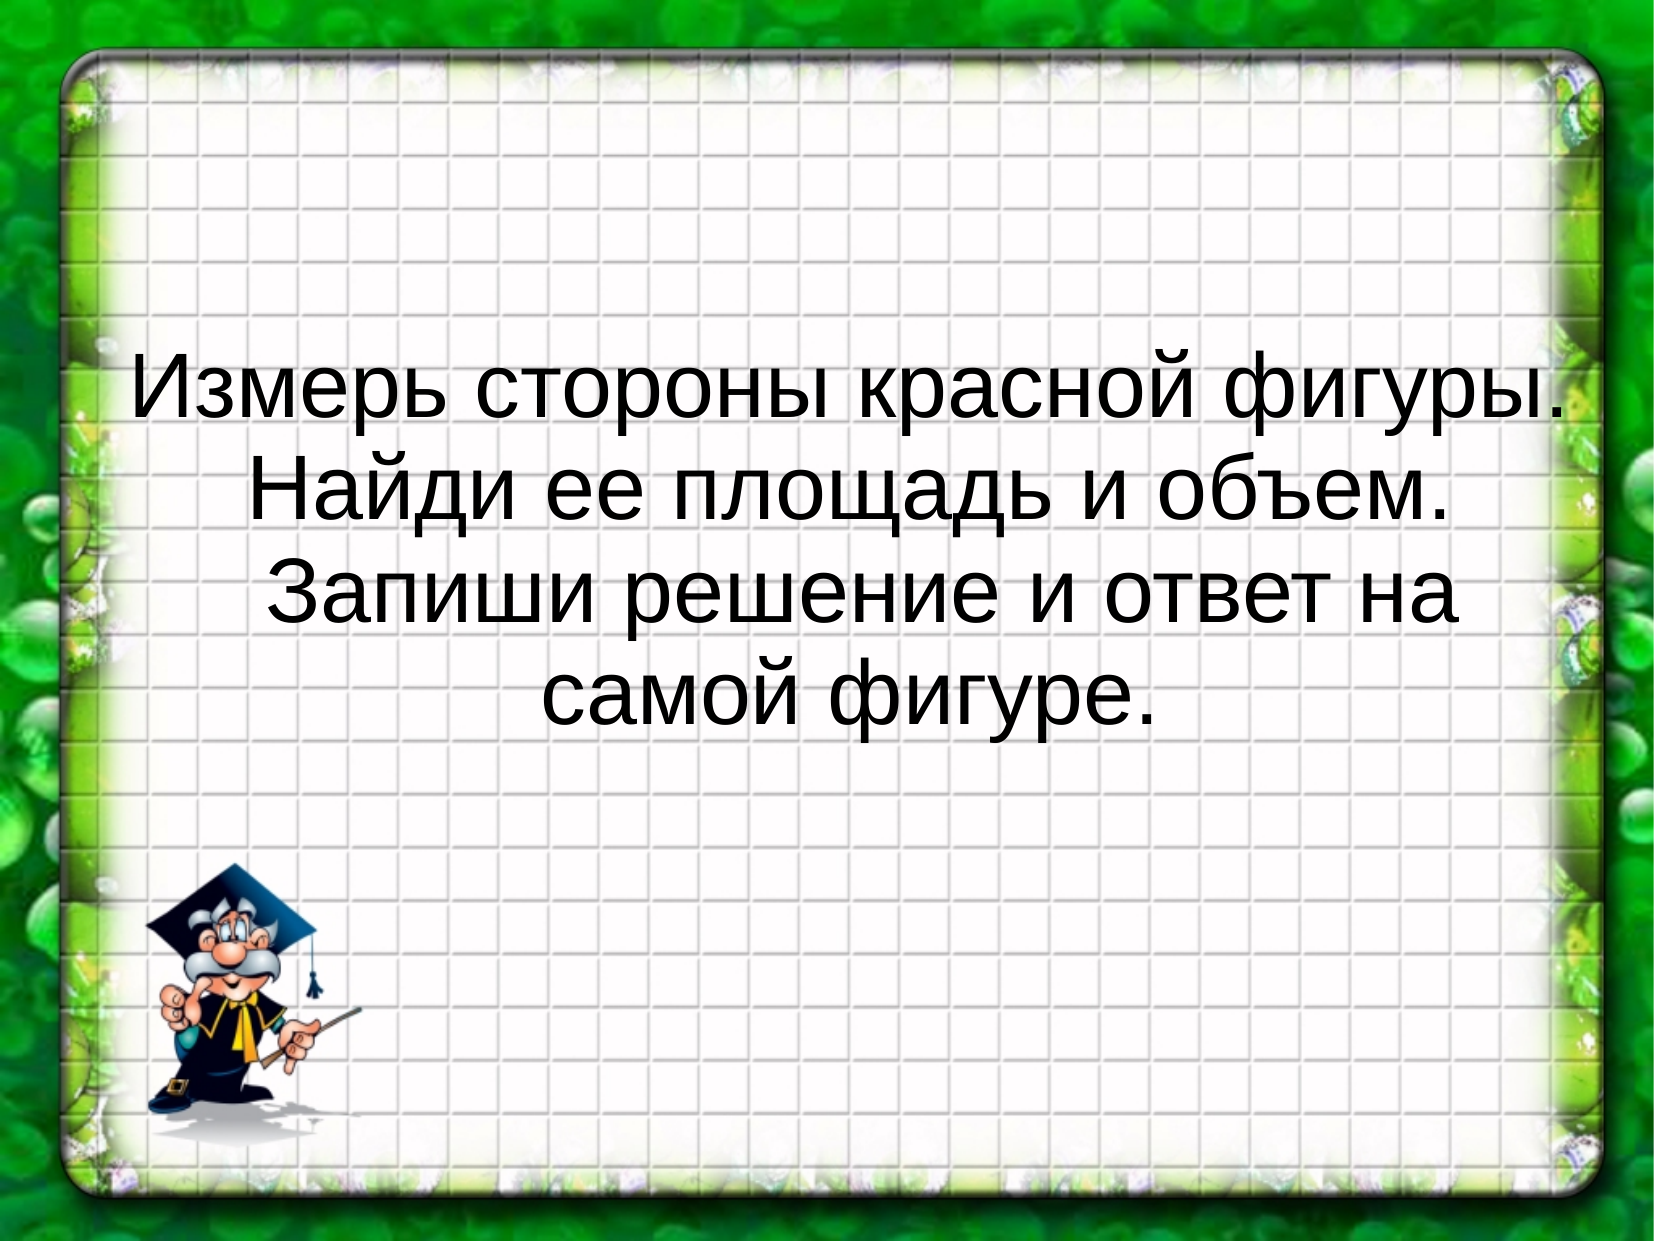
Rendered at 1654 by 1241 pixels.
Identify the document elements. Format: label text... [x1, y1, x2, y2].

title Измерь стороны красной фигуры. Найди ее площадь и объем. Запиши решение и ответ на самой фигуре. [106, 333, 1595, 745]
picture [0, 0, 1654, 1241]
